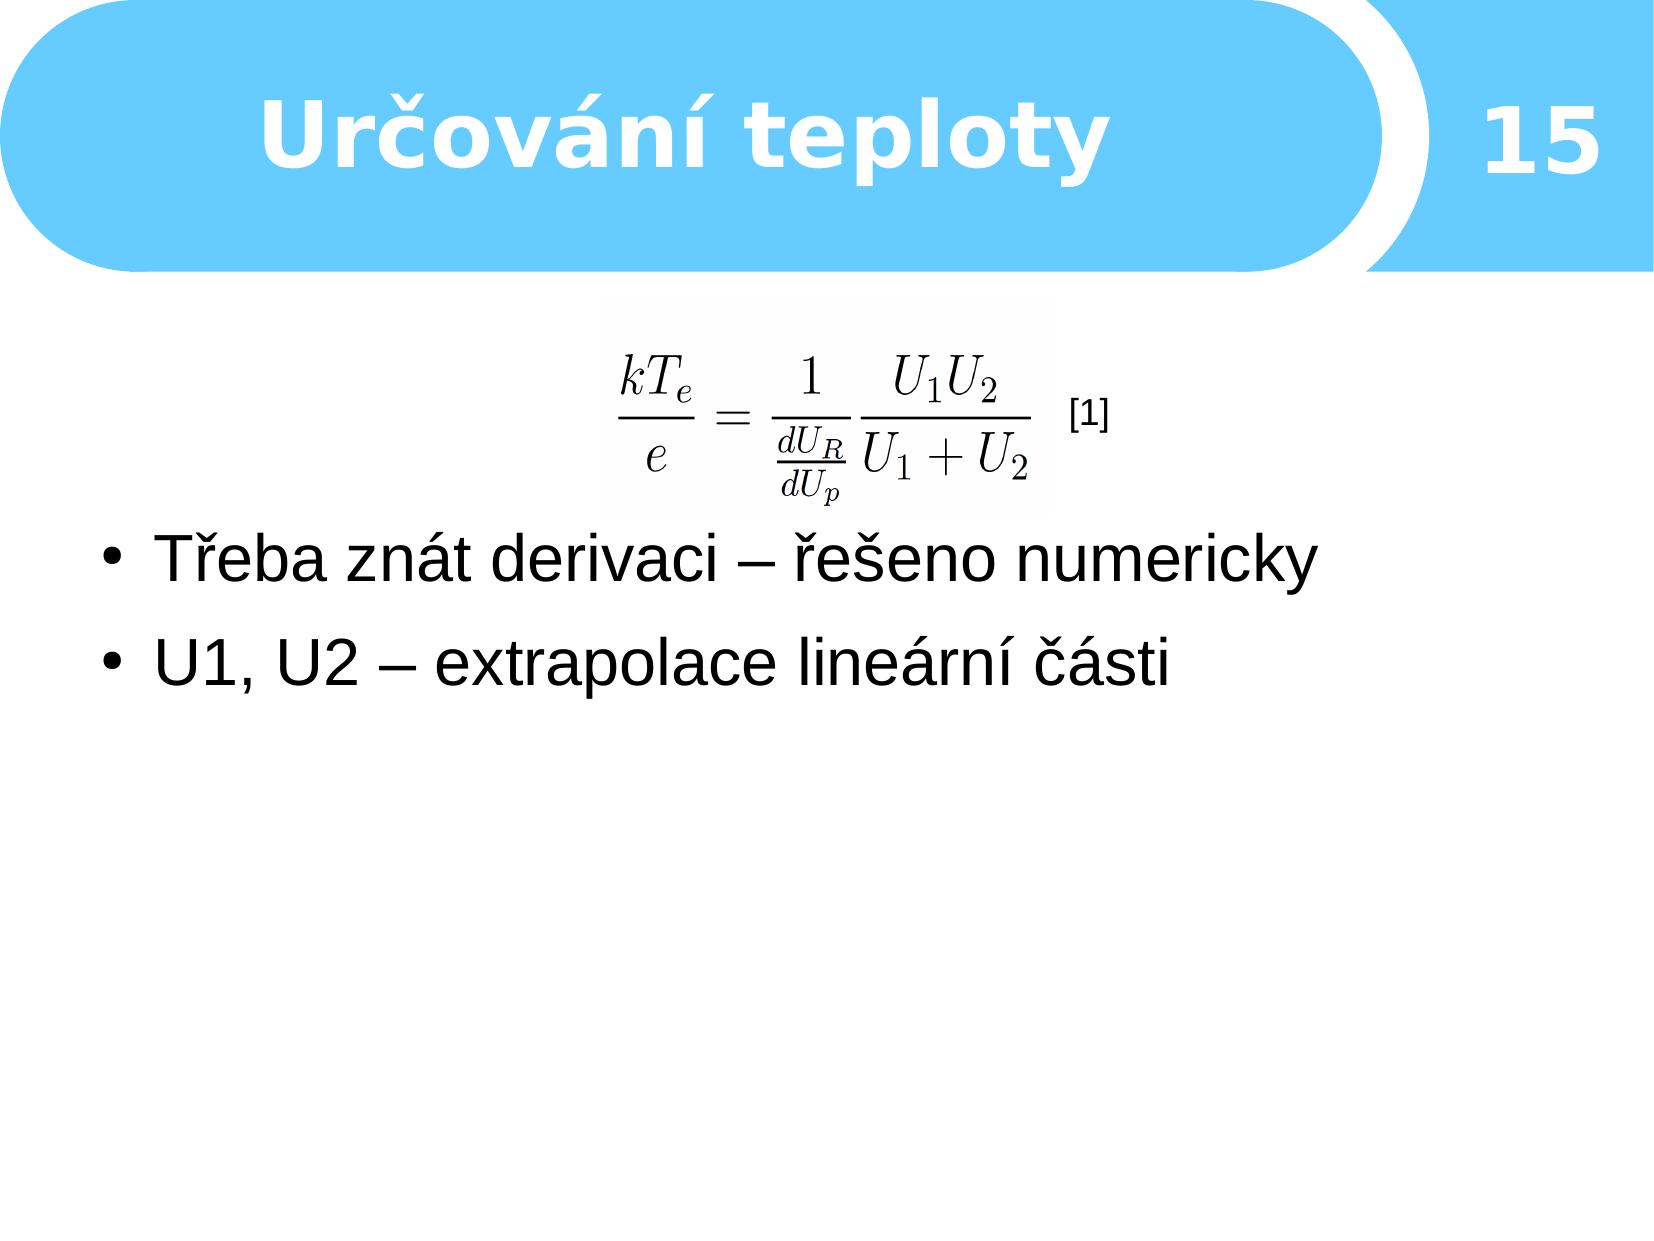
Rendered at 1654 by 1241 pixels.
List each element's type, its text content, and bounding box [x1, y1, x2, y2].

picture [599, 295, 1054, 515]
text_box [1] [1053, 383, 1220, 441]
list Třeba znát derivaci – řešeno numericky U1, U2 – extrapolace lineární části [82, 520, 1571, 1240]
title Určování teploty [118, 0, 1252, 272]
